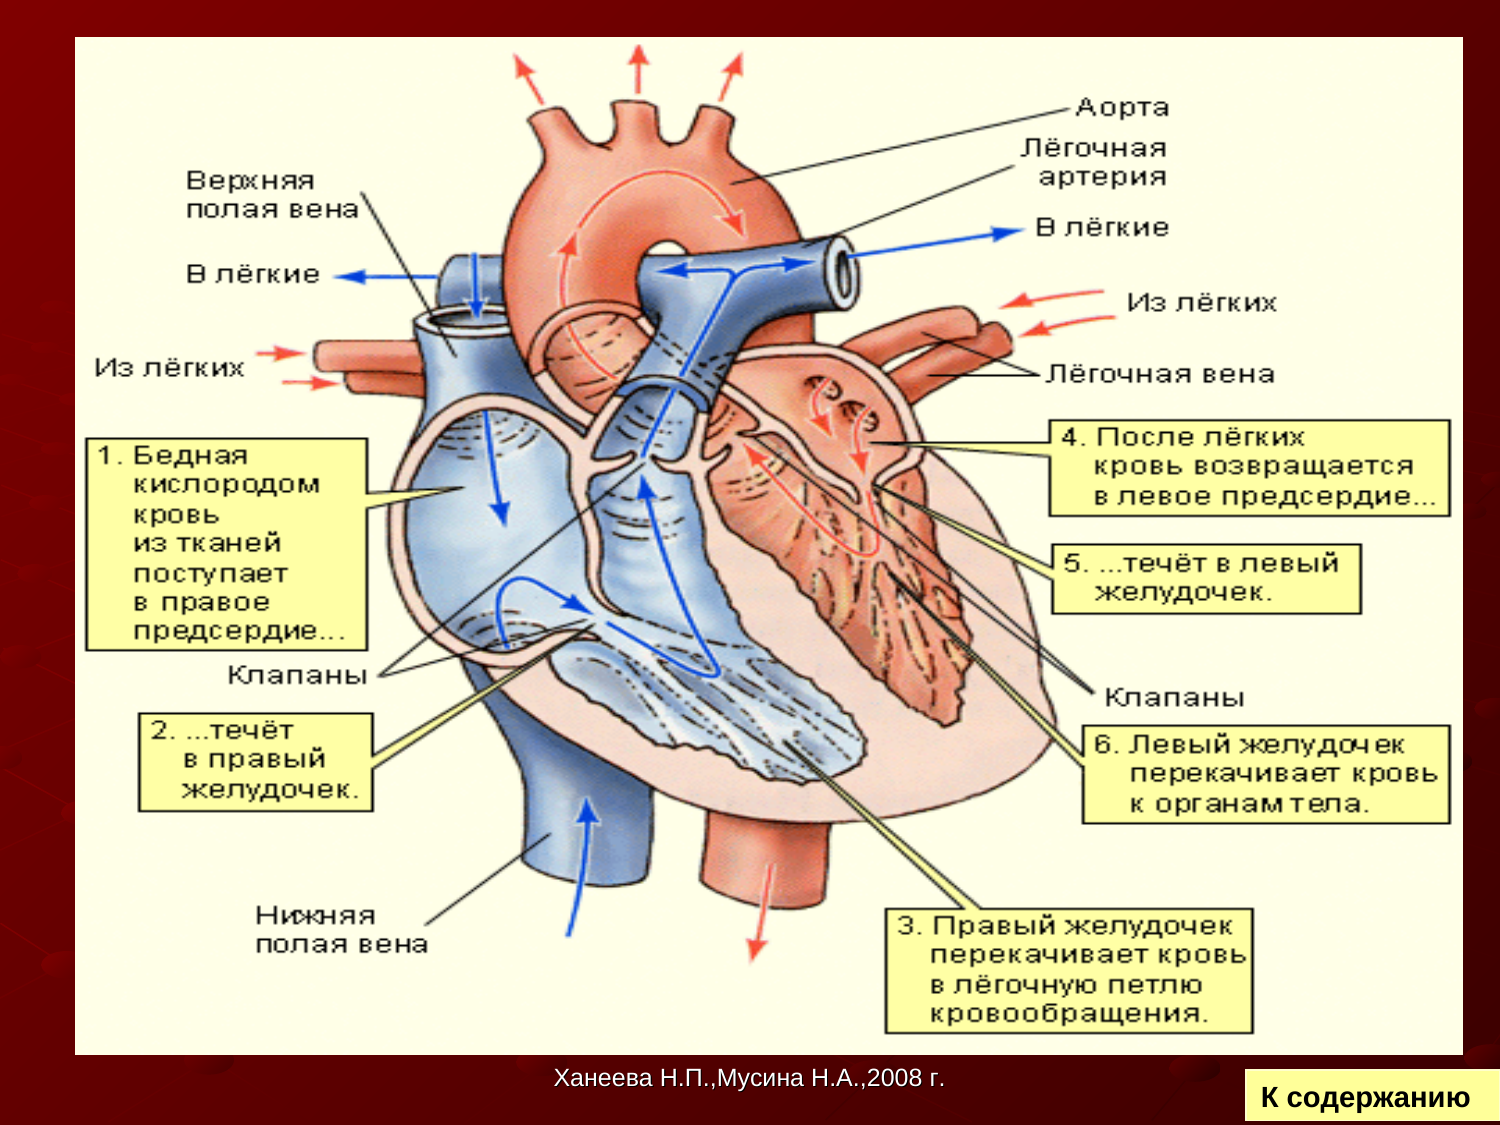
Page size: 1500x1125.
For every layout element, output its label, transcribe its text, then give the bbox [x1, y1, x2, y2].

text_box К содержанию [1246, 1070, 1500, 1121]
picture [75, 37, 1463, 1055]
